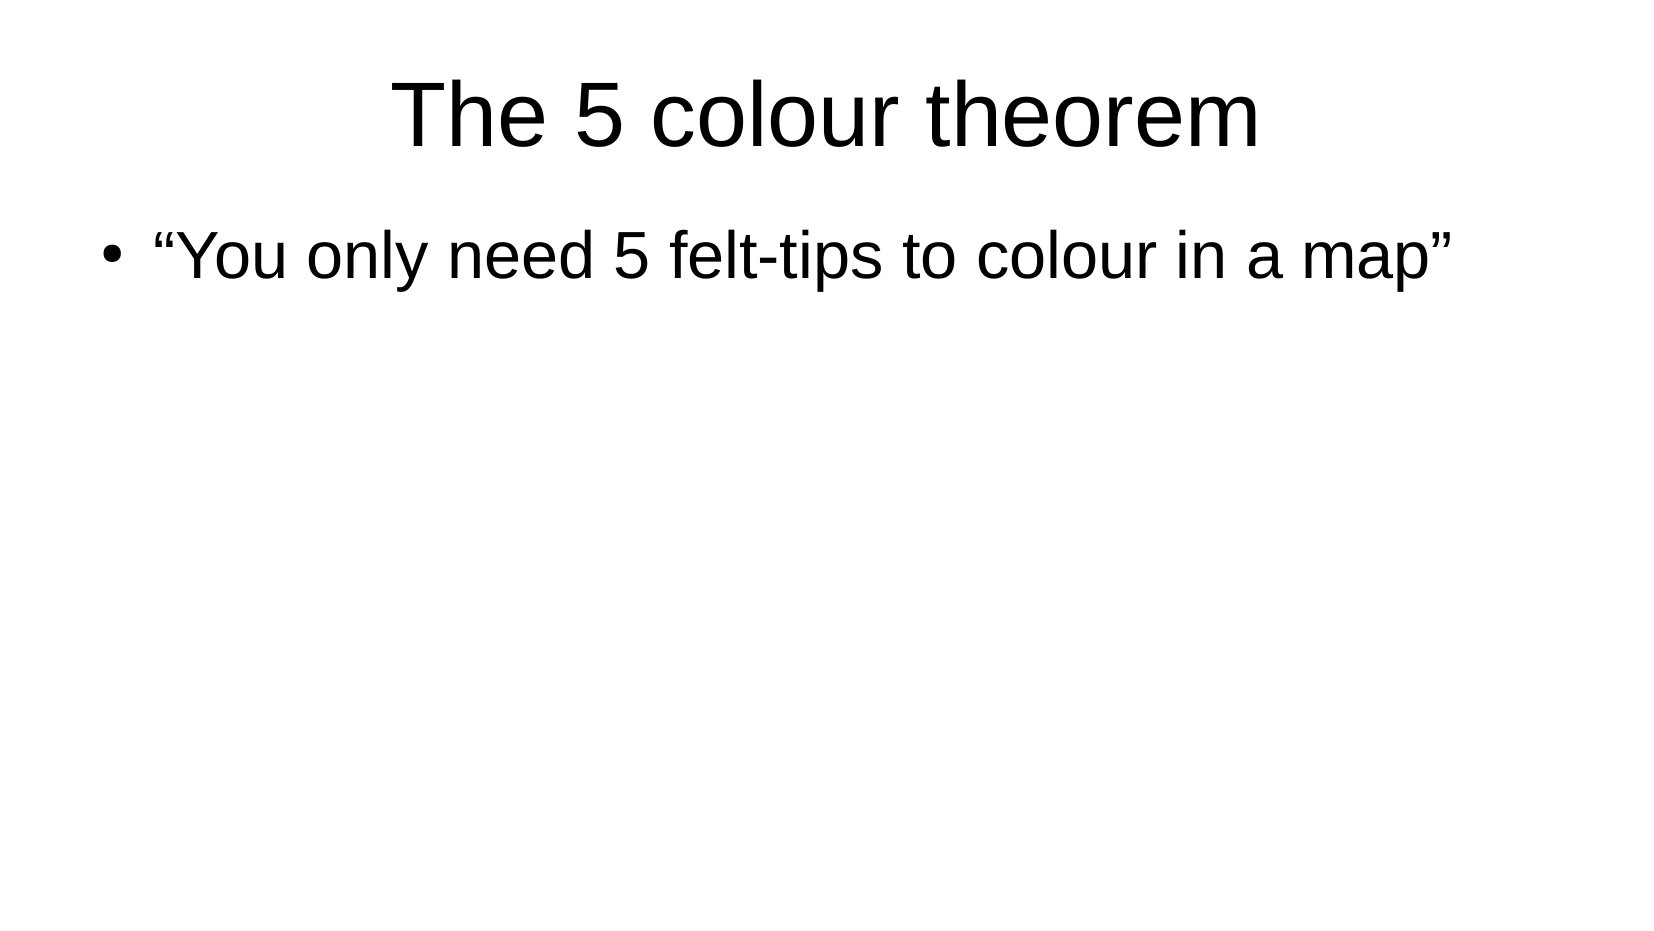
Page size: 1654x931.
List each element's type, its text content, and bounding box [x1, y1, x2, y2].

title The 5 colour theorem [82, 37, 1571, 193]
list “You only need 5 felt-tips to colour in a map” [82, 217, 1571, 758]
